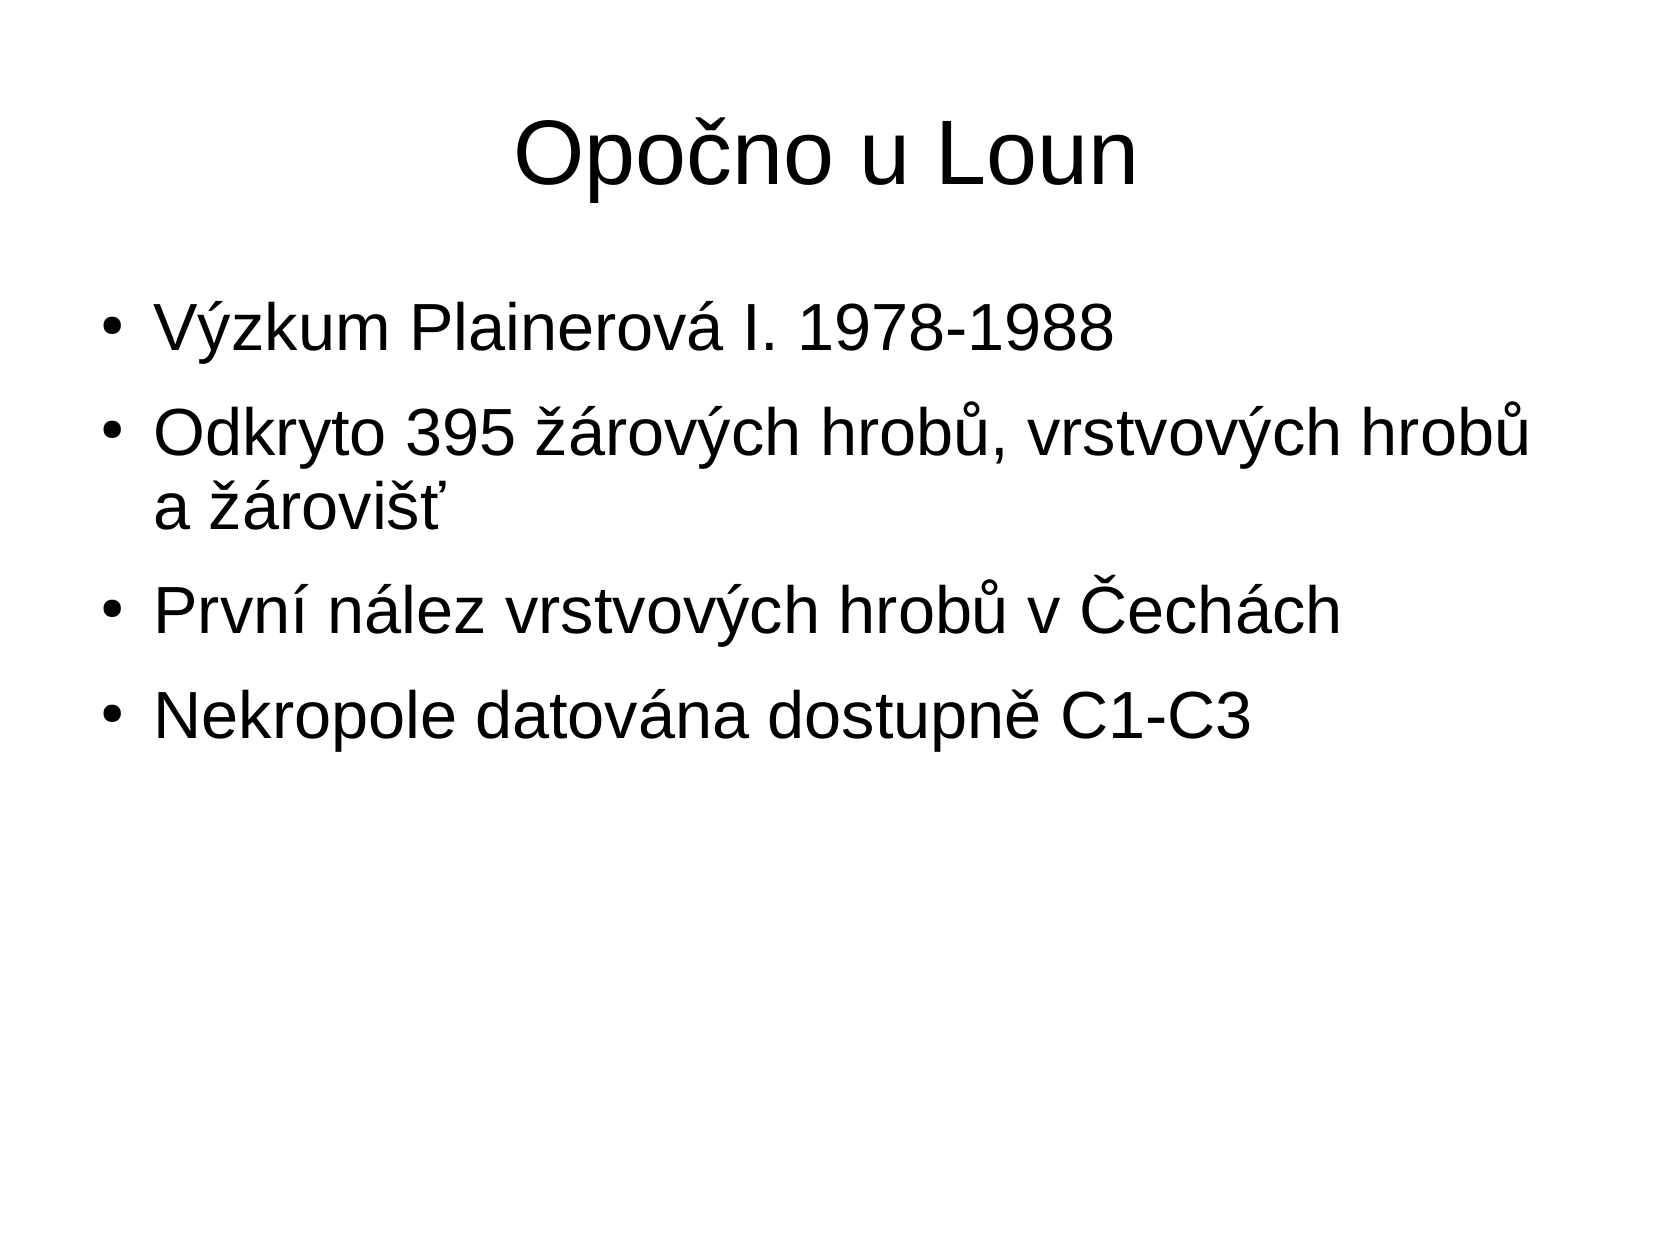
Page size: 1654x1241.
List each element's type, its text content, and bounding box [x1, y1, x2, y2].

title Opočno u Loun [82, 49, 1571, 257]
list Výzkum Plainerová I. 1978-1988 Odkryto 395 žárových hrobů, vrstvových hrobů a žárovišť První nález vrstvových hrobů v Čechách Nekropole datována dostupně C1-C3 [82, 290, 1571, 1109]
